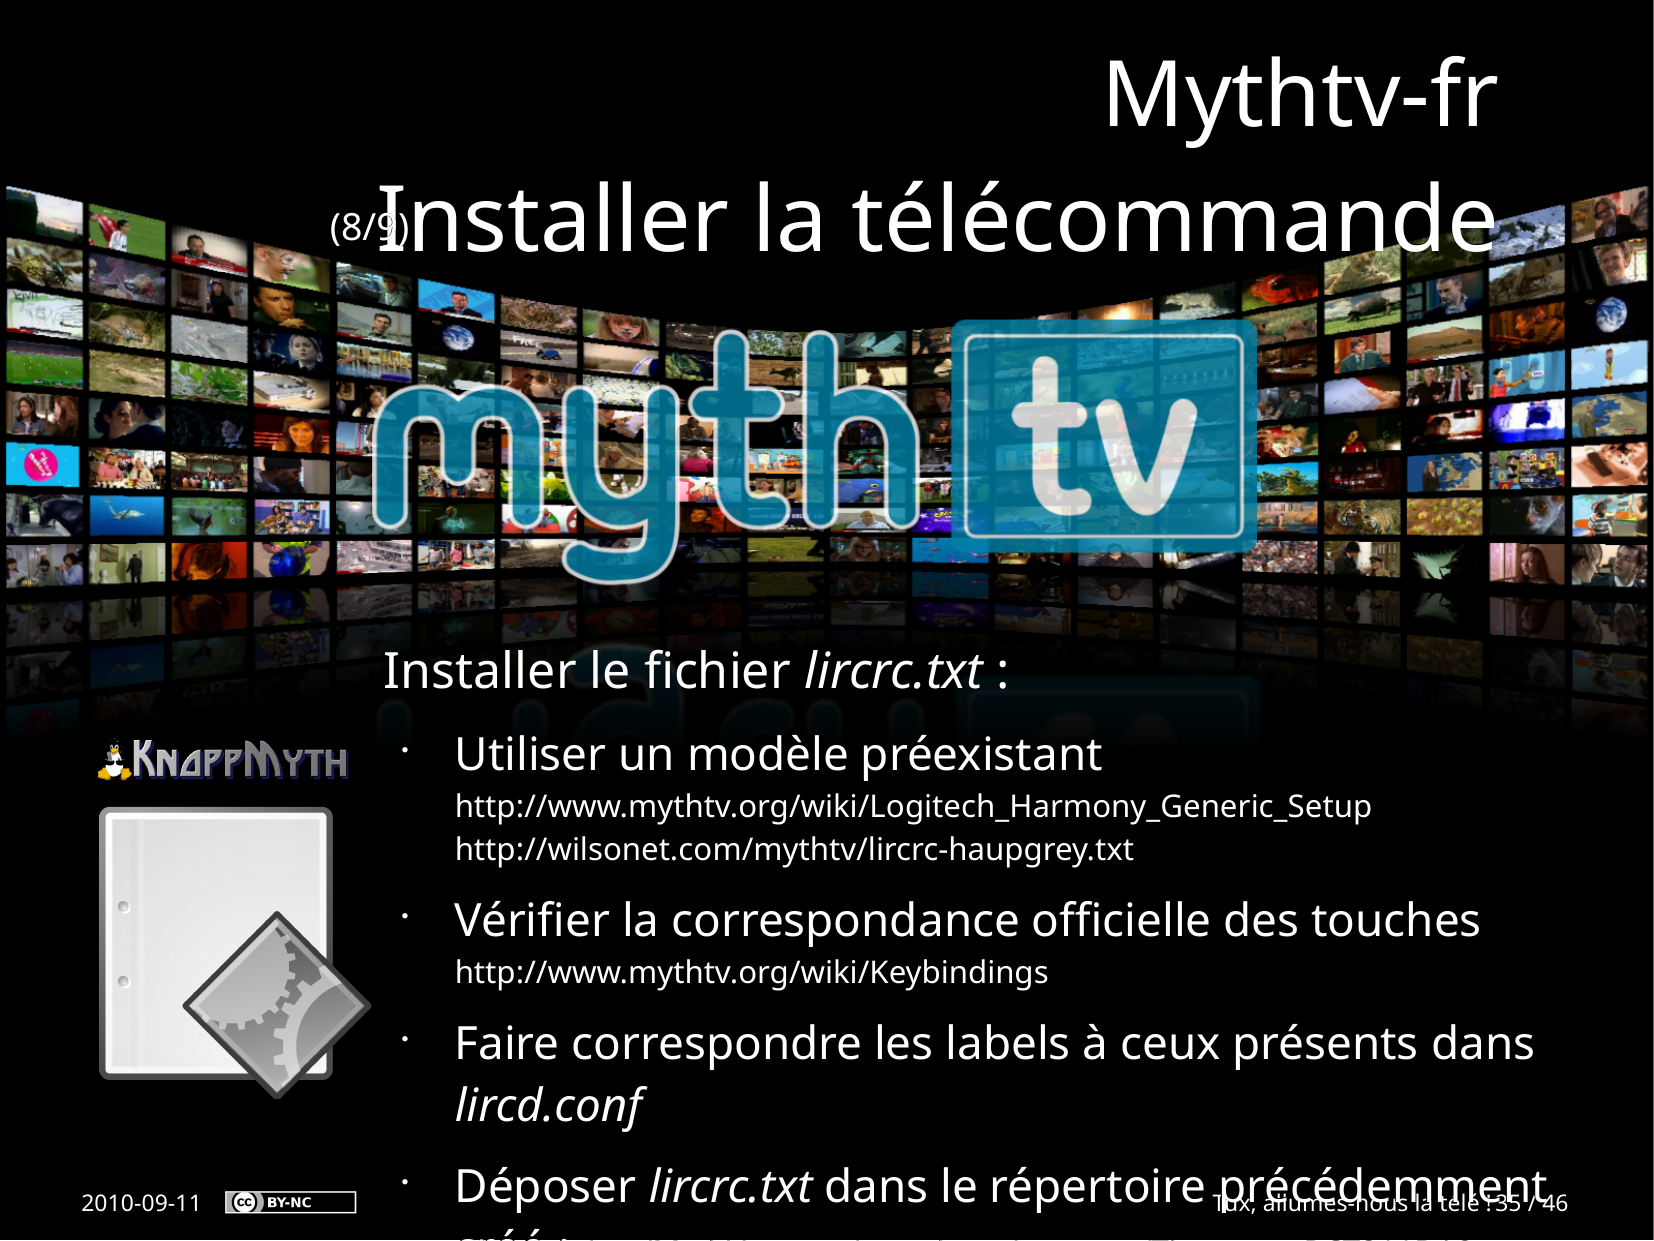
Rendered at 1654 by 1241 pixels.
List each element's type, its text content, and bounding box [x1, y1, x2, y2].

list Installer le fichier lircrc.txt : Utiliser un modèle préexistant http://www.mythtv.org/wiki/Logitech_Harmony_Generic_Setup http://wilsonet.com/mythtv/lircrc-haupgrey.txt Vérifier la correspondance officielle des touches http://www.mythtv.org/wiki/Keybindings Faire correspondre les labels à ceux présents dans lircd.conf Déposer lircrc.txt dans le répertoire précédemment créé : /usr/MythVantage/templates/remotes/Thomson_RCT311DA2 [383, 635, 1571, 1188]
picture [0, 0, 1654, 1240]
text_box (8/9) [315, 193, 466, 252]
title Mythtv-fr Installer la télécommande [82, 47, 1501, 259]
